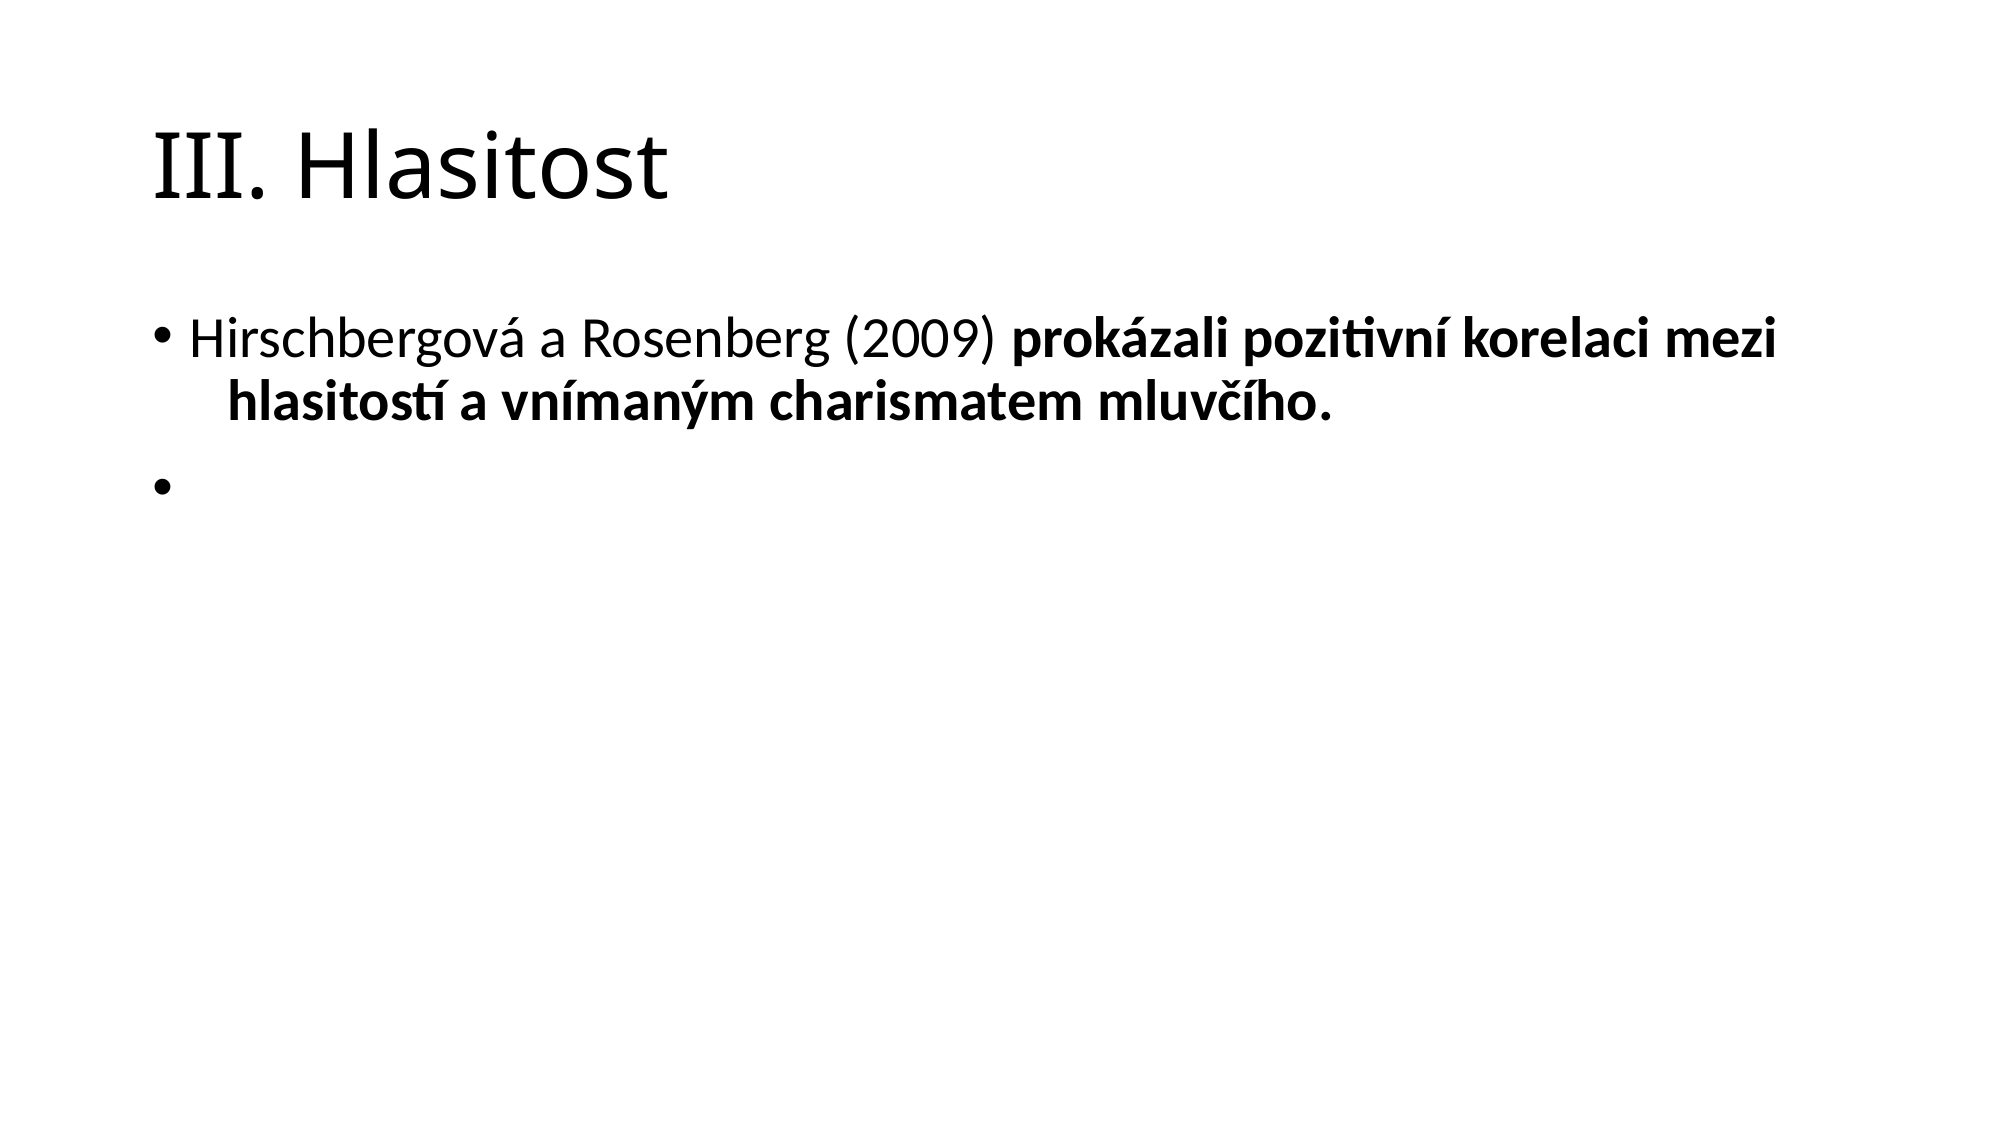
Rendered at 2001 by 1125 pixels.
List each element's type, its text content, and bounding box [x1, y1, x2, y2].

list Hirschbergová a Rosenberg (2009) prokázali pozitivní korelaci mezi hlasitostí a vnímaným charismatem mluvčího. [137, 299, 1863, 1014]
title III. Hlasitost [137, 59, 1863, 278]
